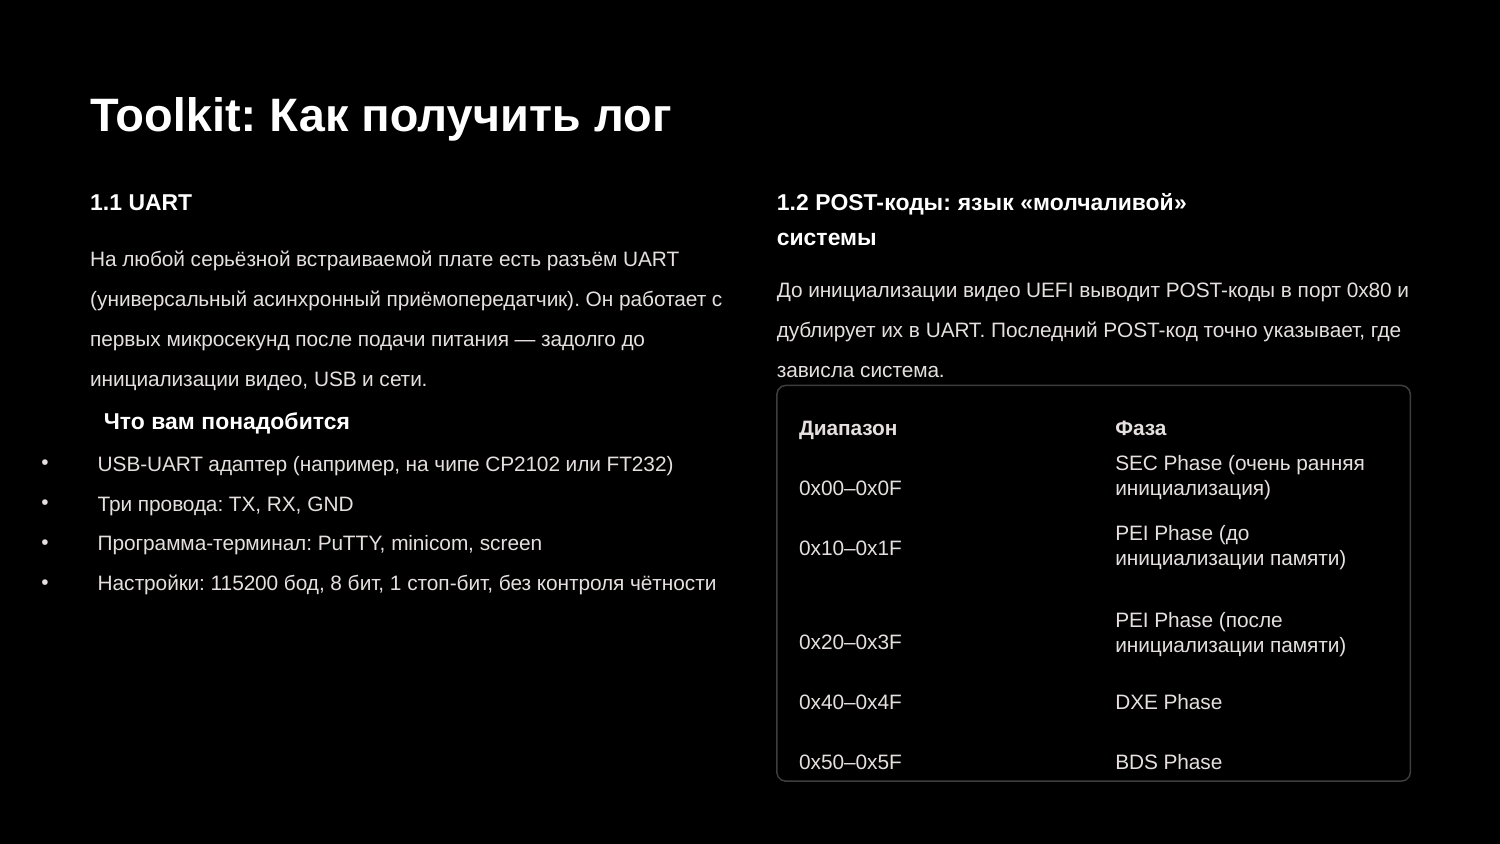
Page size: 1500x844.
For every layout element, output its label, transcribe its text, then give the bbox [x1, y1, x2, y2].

text_box Toolkit: Как получить лог [90, 70, 875, 130]
text_box 0x20–0x3F [799, 613, 1072, 647]
text_box На любой серьёзной встраиваемой плате есть разъём UART (универсальный асинхронный приёмопередатчик). Он работает с первых микросекунд после подачи питания — задолго до инициализации видео, USB и сети. [90, 230, 724, 365]
text_box 1.2 POST-коды: язык «молчаливой» системы [776, 180, 1256, 211]
text_box PEI Phase (после инициализации памяти) [1115, 606, 1389, 641]
text_box Диапазон [799, 399, 1072, 433]
text_box Что вам понадобится [103, 399, 408, 432]
text_box 0x00–0x0F [799, 459, 1072, 493]
text_box Фаза [1115, 399, 1389, 433]
text_box PEI Phase (до инициализации памяти) [1115, 519, 1389, 587]
text_box 0x40–0x4F [799, 673, 1072, 708]
text_box 0x10–0x1F [799, 519, 1072, 554]
text_box BDS Phase [1115, 733, 1389, 768]
text_box 0x50–0x5F [799, 733, 1072, 768]
text_box SEC Phase (очень ранняя инициализация) [1115, 449, 1411, 484]
text_box 1.1 UART [90, 180, 374, 211]
text_box DXE Phase [1115, 673, 1389, 708]
text_box USB-UART адаптер (например, на чипе CP2102 или FT232) Три провода: TX, RX, GND Программа-терминал: PuTTY, minicom, screen Настройки: 115200 бод, 8 бит, 1 стоп-бит, без контроля чётности [41, 435, 724, 647]
text_box До инициализации видео UEFI выводит POST-коды в порт 0x80 и дублирует их в UART. Последний POST-код точно указывает, где зависла система. [776, 261, 1411, 363]
